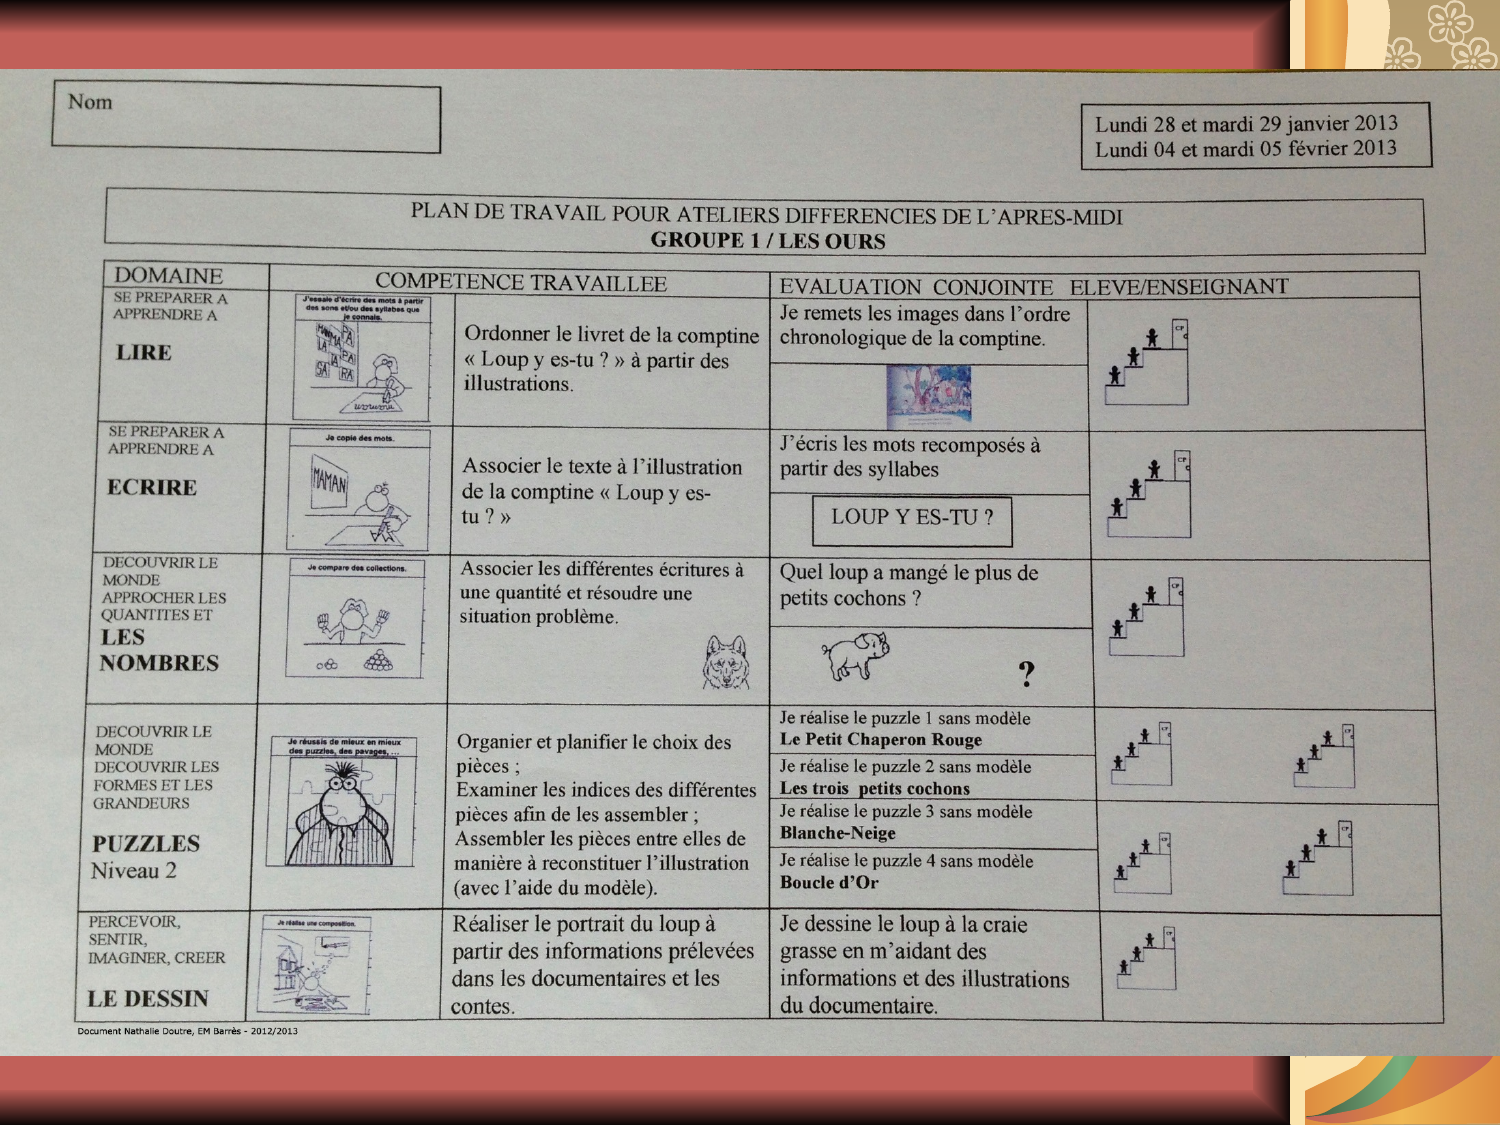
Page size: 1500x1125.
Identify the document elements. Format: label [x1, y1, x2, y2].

picture [0, 69, 1500, 1056]
